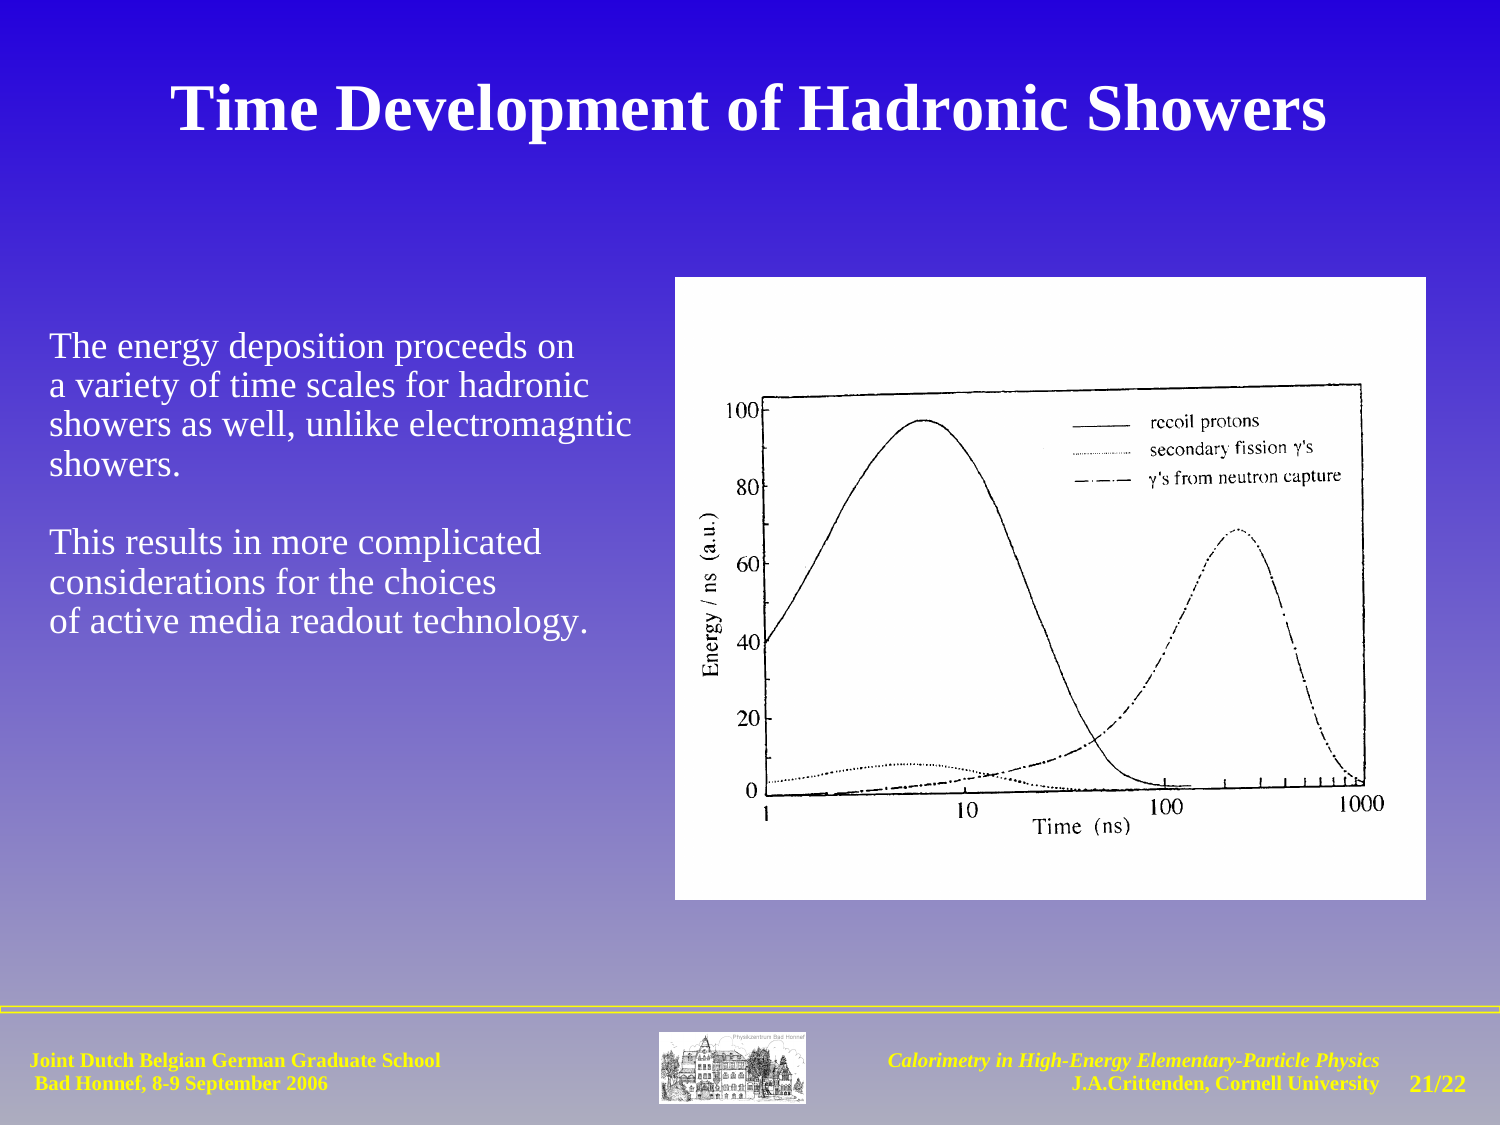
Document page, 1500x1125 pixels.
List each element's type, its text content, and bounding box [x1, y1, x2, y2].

title Time Development of Hadronic Showers [112, 46, 1388, 170]
text_box The energy deposition proceeds on a variety of time scales for hadronic showers as well, unlike electromagntic showers. This results in more complicated considerations for the choices of active media readout technology. [34, 319, 648, 660]
picture [675, 277, 1426, 901]
picture [659, 1032, 806, 1104]
